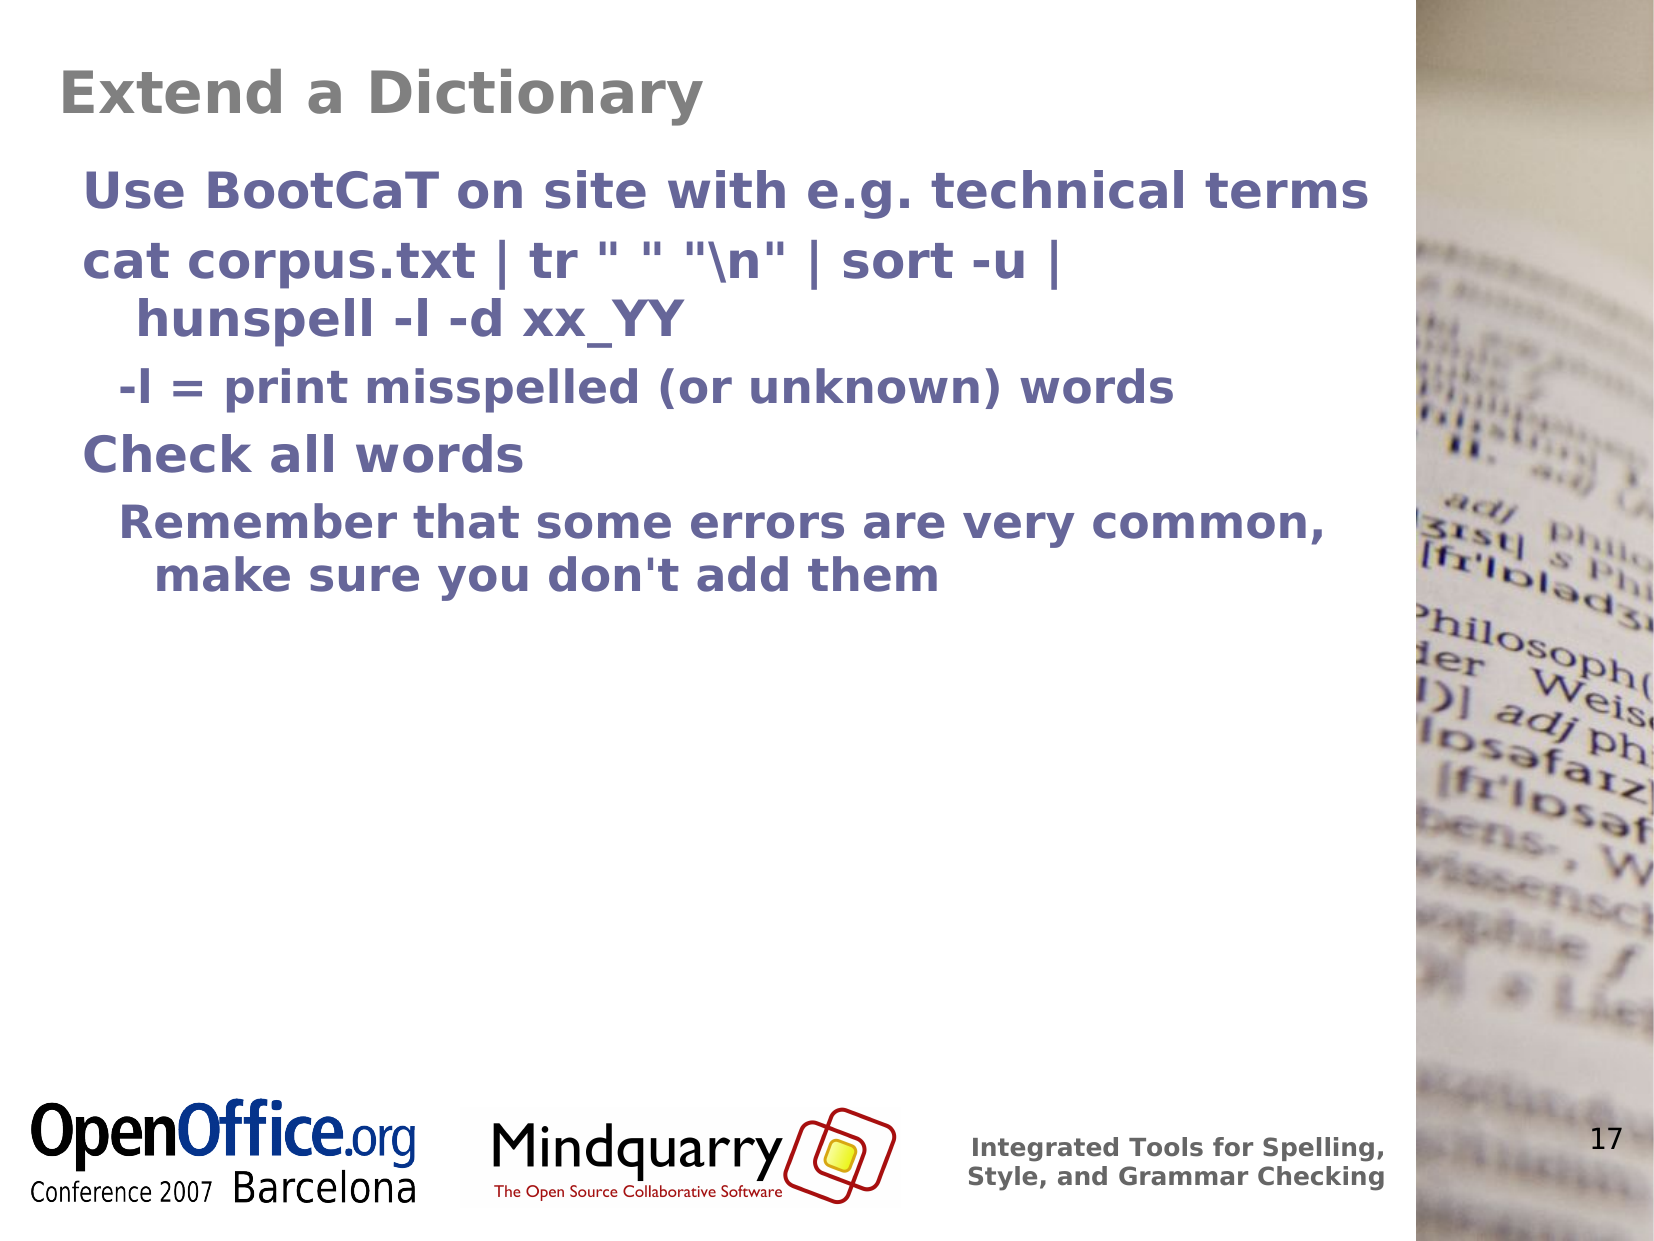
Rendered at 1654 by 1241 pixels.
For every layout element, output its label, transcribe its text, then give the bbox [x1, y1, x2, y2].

list Extend a Dictionary Use BootCaT on site with e.g. technical terms cat corpus.txt | tr " " "\n" | sort -u | hunspell -l -d xx_YY -l = print misspelled (or unknown) words Check all words Remember that some errors are very common, make sure you don't add them [59, 59, 1418, 931]
picture [460, 1107, 901, 1208]
picture [31, 1098, 415, 1203]
picture [1416, 0, 1654, 1241]
